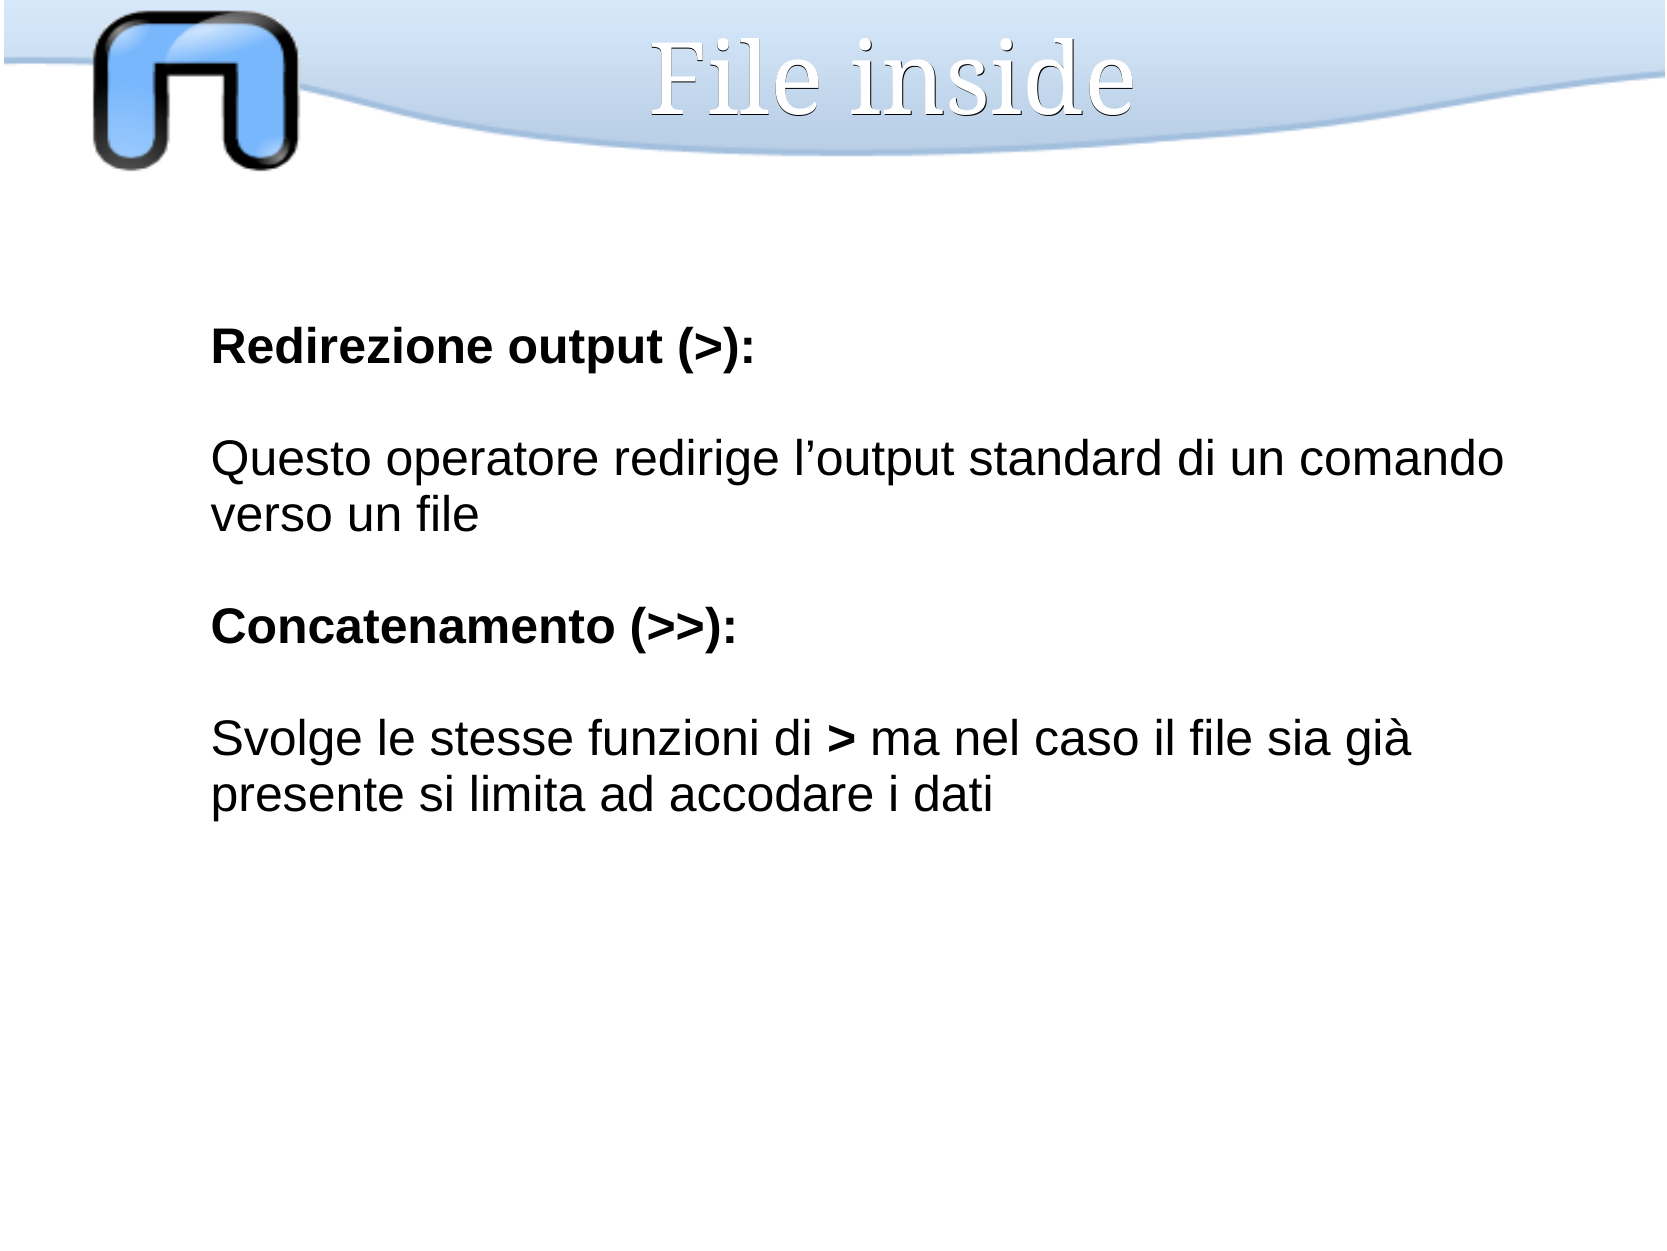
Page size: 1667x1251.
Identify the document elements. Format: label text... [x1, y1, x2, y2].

list Redirezione output (>): Questo operatore redirige l’output standard di un comando verso un file Concatenamento (>>): Svolge le stesse funzioni di > ma nel caso il file sia già presente si limita ad accodare i dati [210, 318, 1553, 948]
text_box File inside [373, 0, 1497, 159]
picture [0, 0, 1667, 1251]
